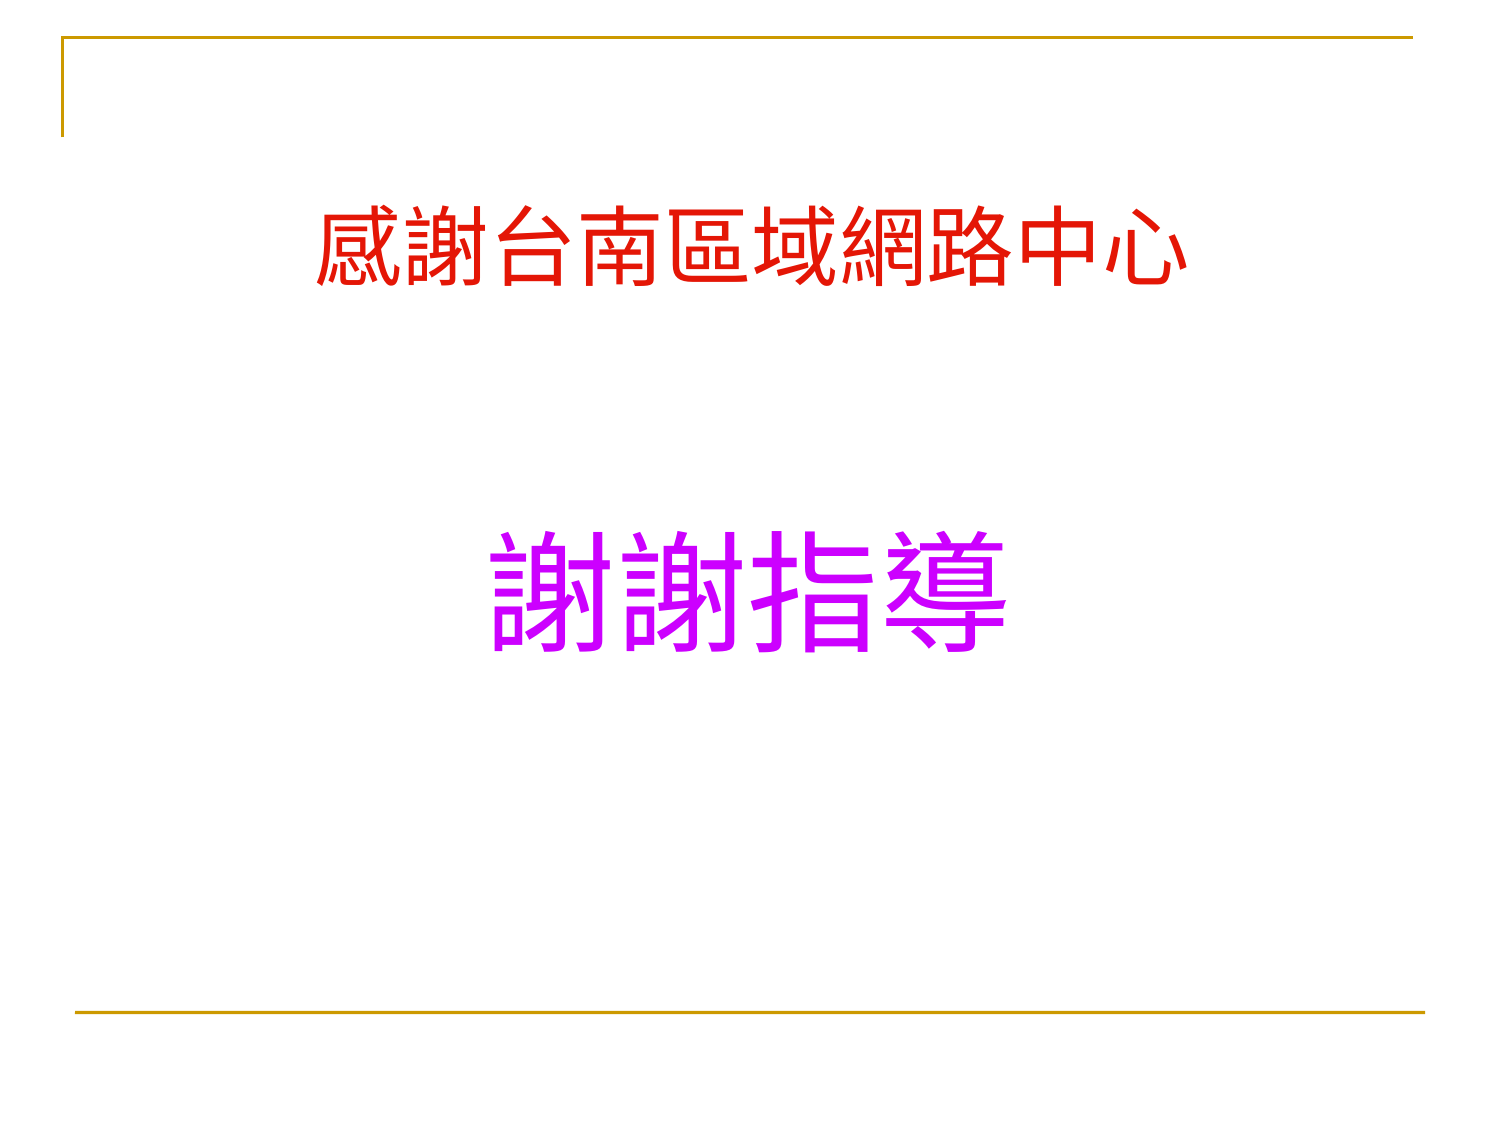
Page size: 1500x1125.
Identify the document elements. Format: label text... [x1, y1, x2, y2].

title 感謝台南區域網路中心 [76, 184, 1427, 372]
list 謝謝指導 [419, 503, 1070, 799]
